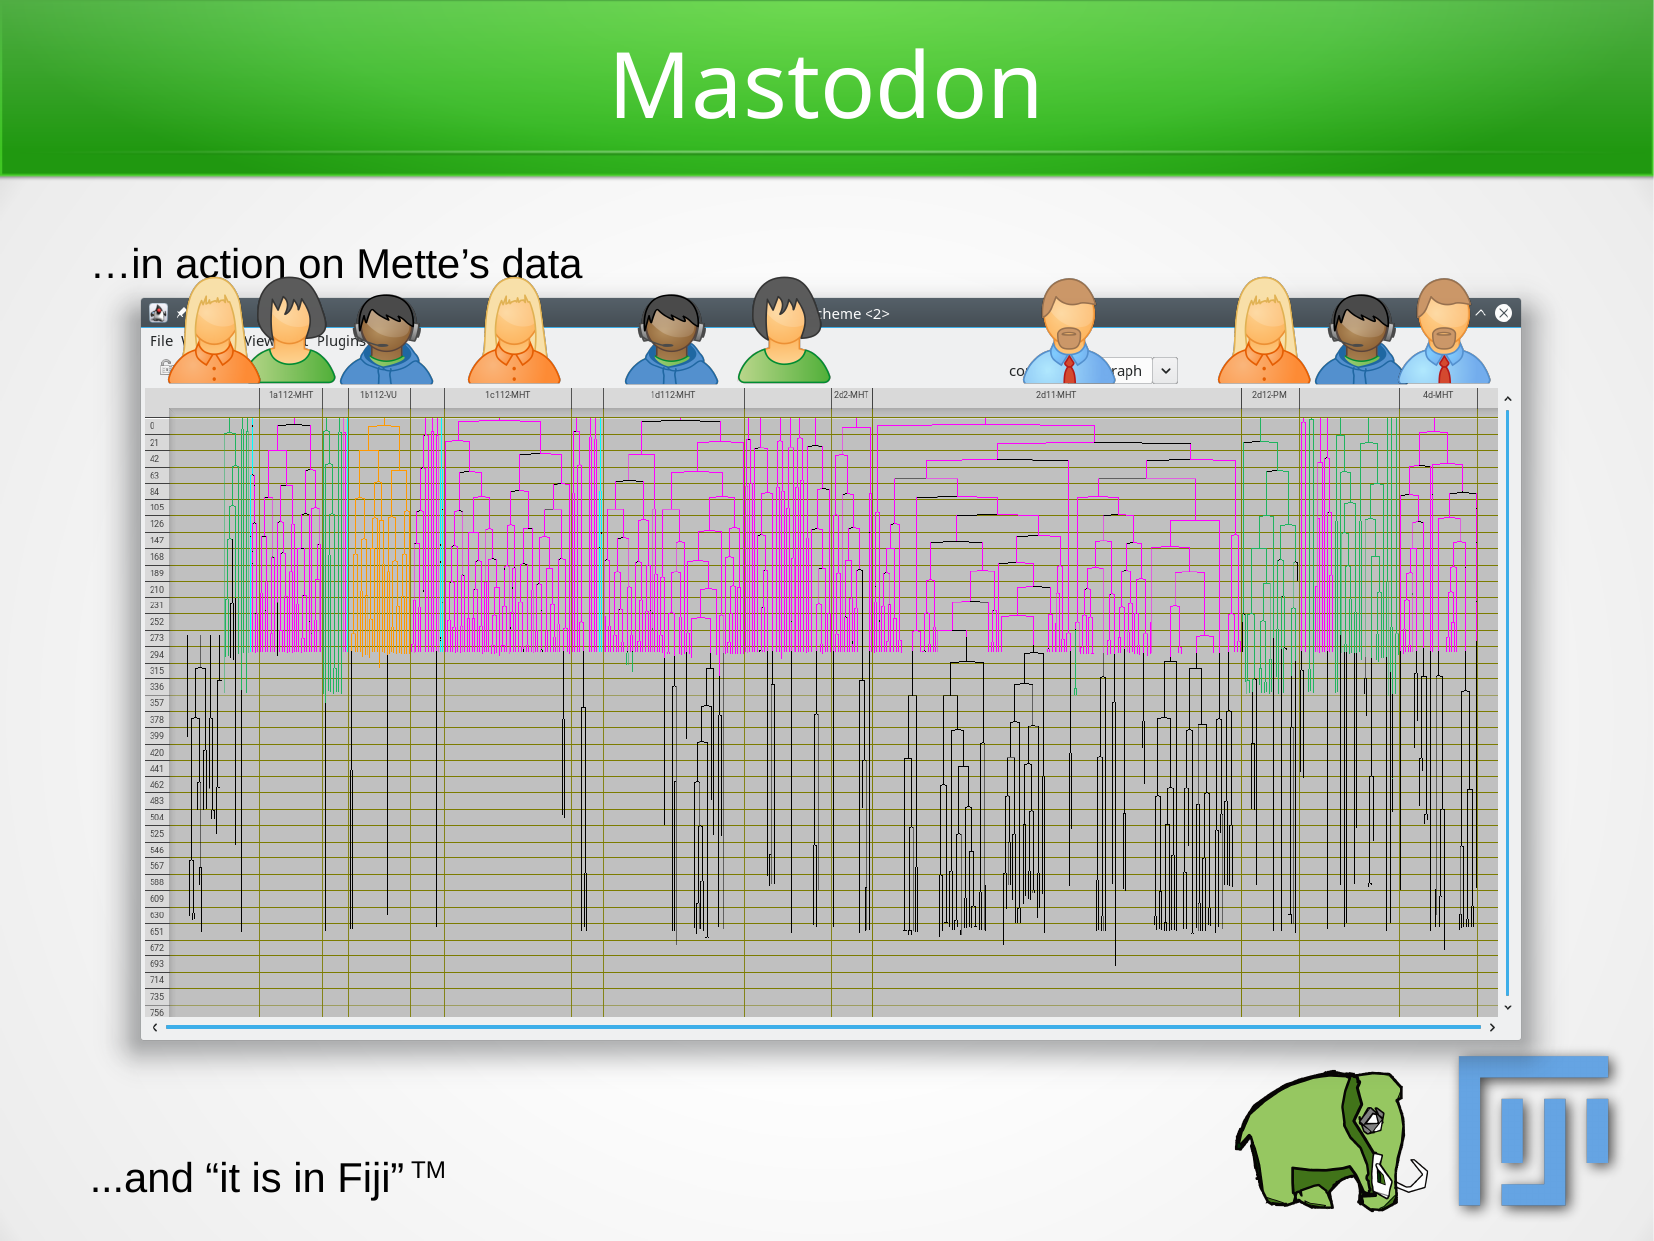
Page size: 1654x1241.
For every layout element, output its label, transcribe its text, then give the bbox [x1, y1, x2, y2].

text_box …in action on Mette’s data [75, 210, 1576, 1036]
picture [0, 0, 1654, 1241]
text_box ...and “it is in Fiji” TM [75, 1104, 1576, 1209]
title Mastodon [82, 11, 1571, 154]
